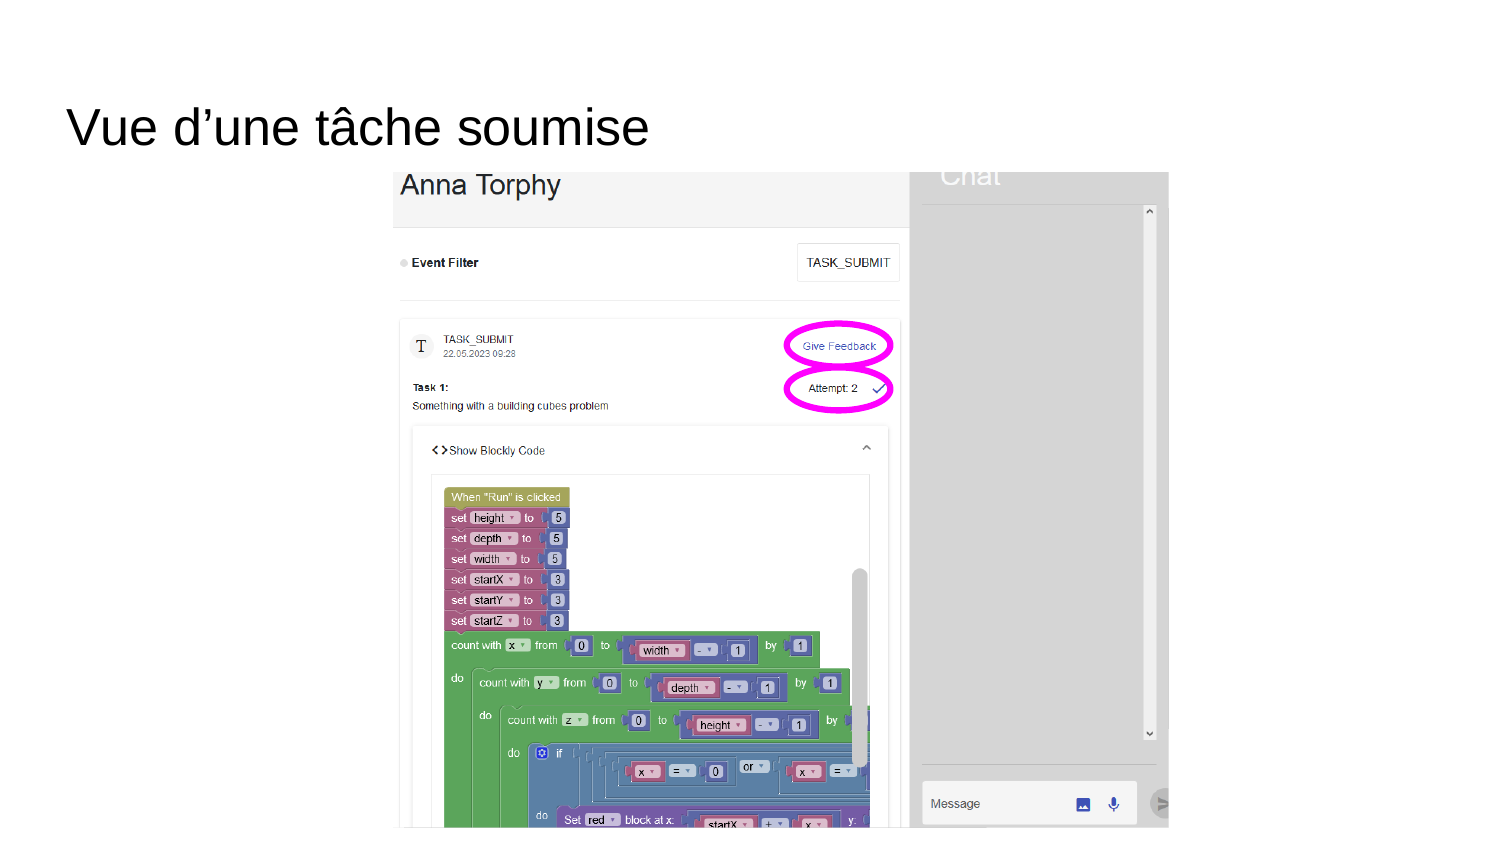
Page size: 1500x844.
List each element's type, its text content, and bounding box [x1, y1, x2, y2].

picture [393, 172, 1169, 828]
title Vue d’une tâche soumise [51, 78, 1449, 173]
